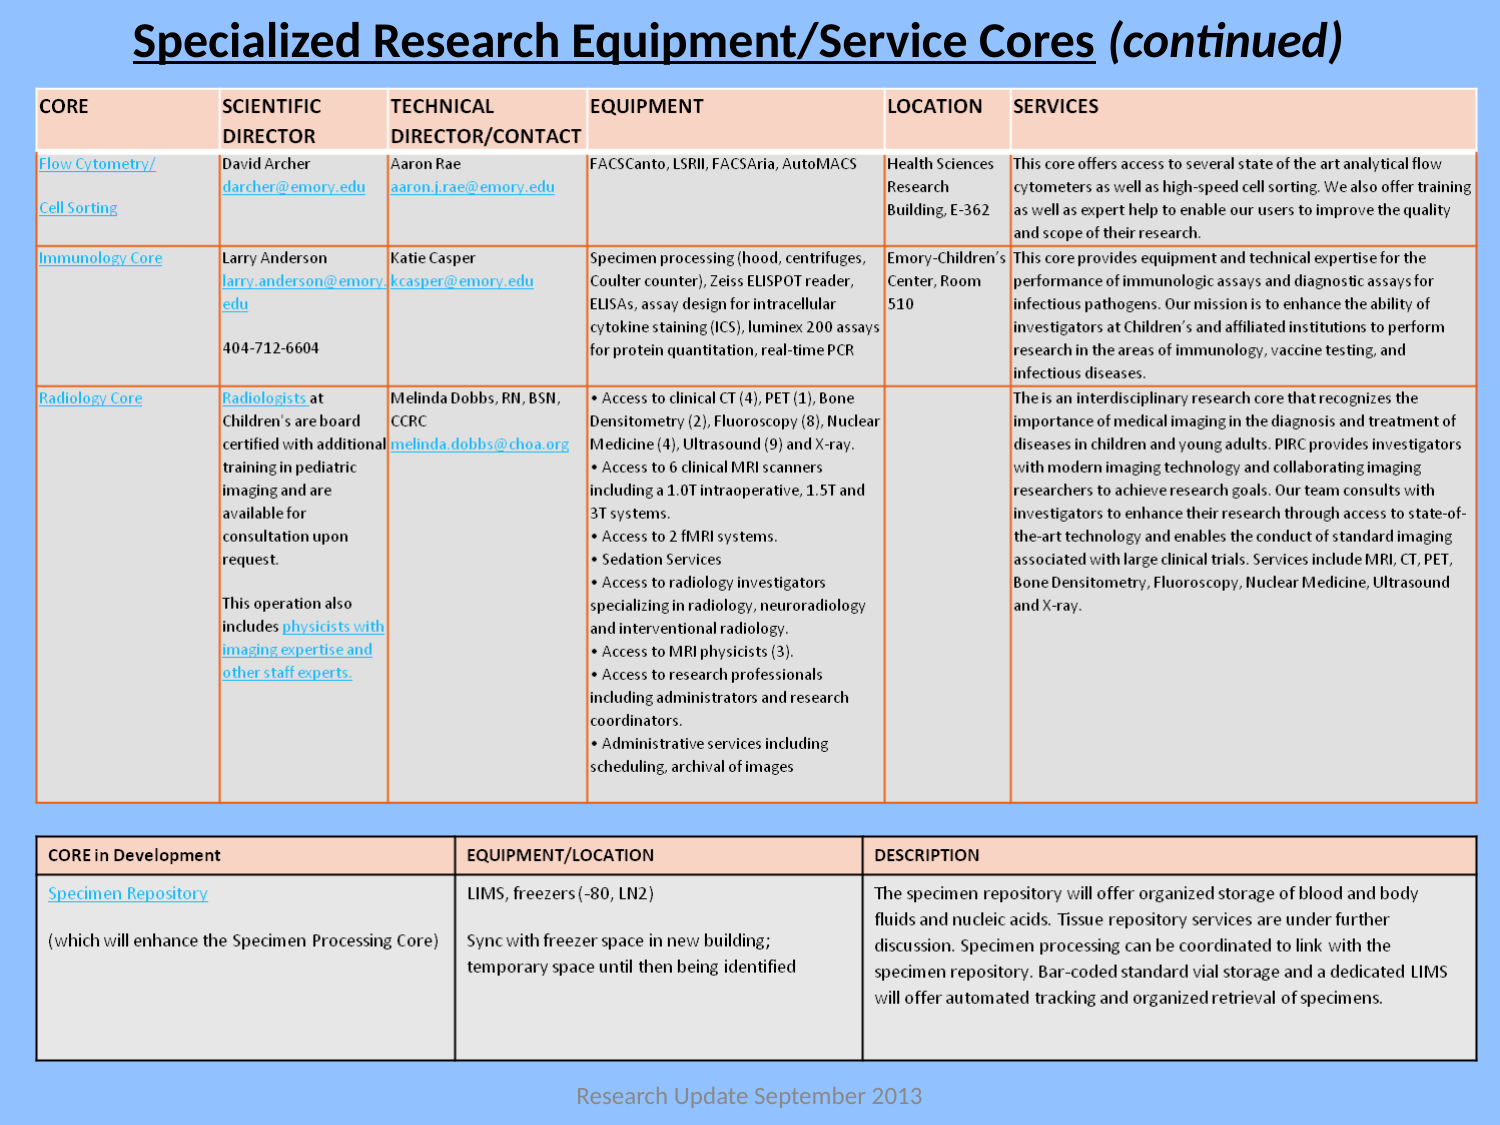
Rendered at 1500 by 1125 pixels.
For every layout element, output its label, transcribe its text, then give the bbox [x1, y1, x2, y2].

text_box Specialized Research Equipment/Service Cores (continued) [37, 0, 1450, 78]
picture [25, 78, 1488, 815]
text_box Research Update September 2013 [512, 1074, 988, 1125]
picture [25, 826, 1488, 1074]
